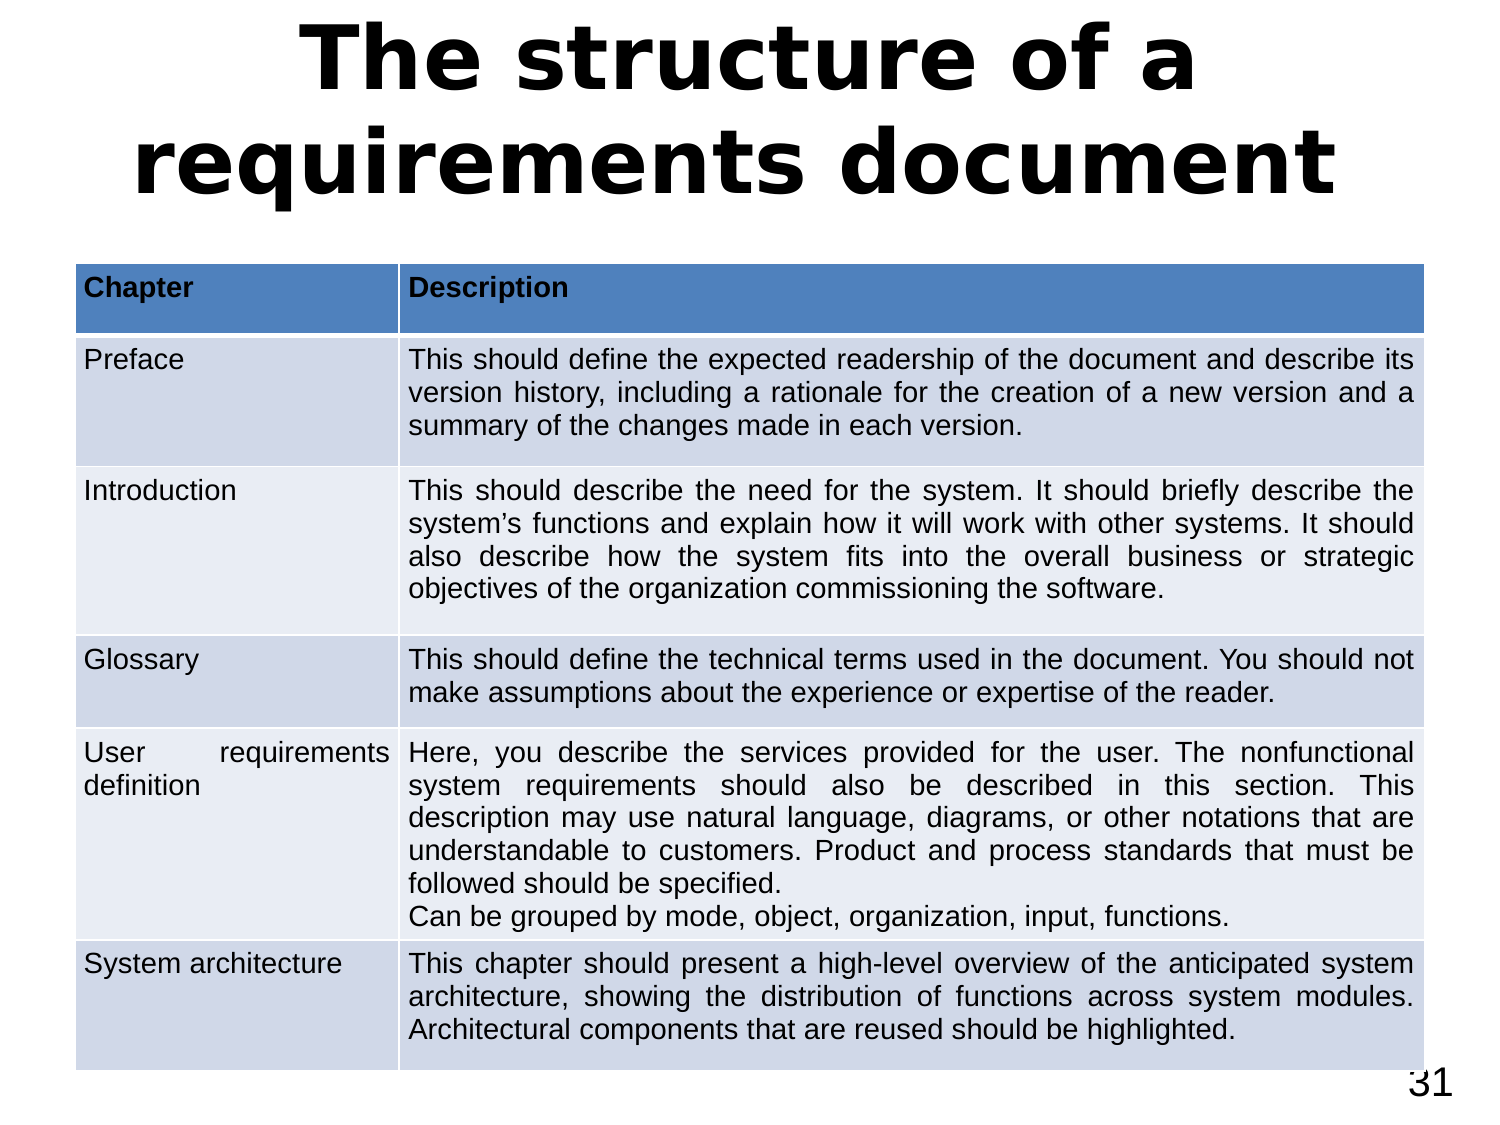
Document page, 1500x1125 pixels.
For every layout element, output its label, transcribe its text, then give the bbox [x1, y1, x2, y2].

table_cell System architecture [76, 941, 398, 1070]
table_cell This should define the technical terms used in the document. You should not make assumptions about the experience or expertise of the reader. [400, 636, 1424, 727]
table_header Chapter [76, 264, 398, 333]
table_cell Glossary [76, 636, 398, 727]
table_header Description [400, 264, 1424, 333]
table_cell Here, you describe the services provided for the user. The nonfunctional system requirements should also be described in this section. This description may use natural language, diagrams, or other notations that are understandable to customers. Product and process standards that must be followed should be specified. Can be grouped by mode, object, organization, input, functions. [400, 729, 1424, 939]
table_cell This chapter should present a high-level overview of the anticipated system architecture, showing the distribution of functions across system modules. Architectural components that are reused should be highlighted. [400, 941, 1424, 1070]
table_cell This should describe the need for the system. It should briefly describe the system’s functions and explain how it will work with other systems. It should also describe how the system fits into the overall business or strategic objectives of the organization commissioning the software. [400, 467, 1424, 634]
table_cell Introduction [76, 467, 398, 634]
table_cell Preface [76, 338, 398, 466]
title The structure of a requirements document [75, 7, 1425, 215]
table_cell User requirements definition [76, 729, 398, 939]
table_cell This should define the expected readership of the document and describe its version history, including a rationale for the creation of a new version and a summary of the changes made in each version. [400, 338, 1424, 466]
